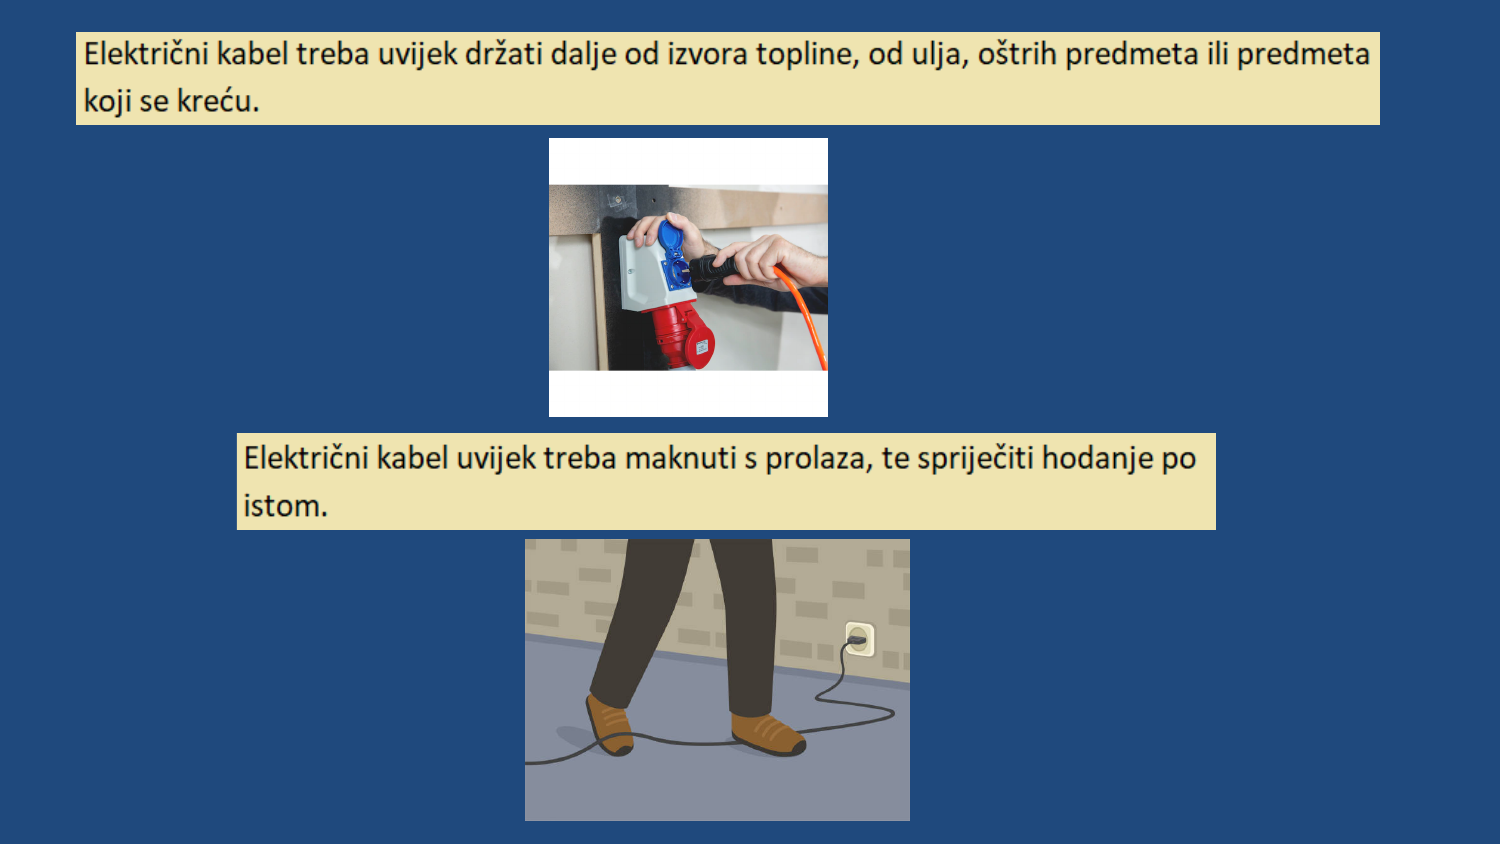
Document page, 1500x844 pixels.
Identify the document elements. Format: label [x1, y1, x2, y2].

picture [525, 540, 910, 821]
picture [549, 138, 828, 417]
picture [236, 433, 1217, 530]
picture [76, 32, 1380, 125]
